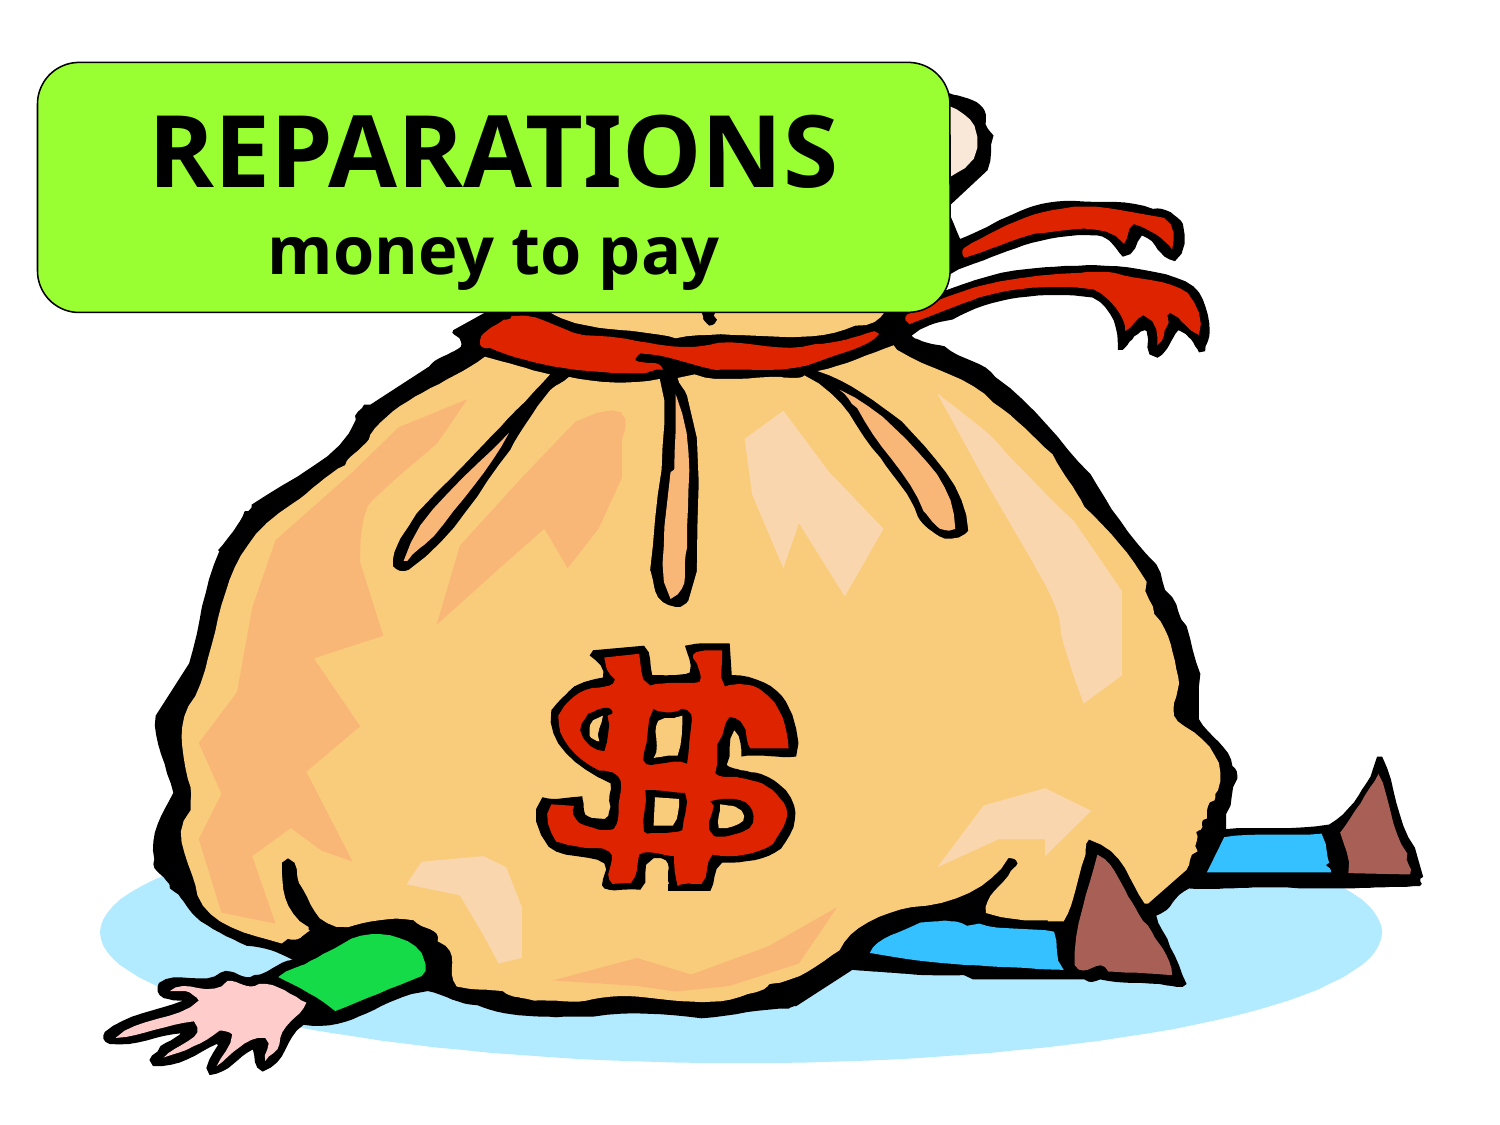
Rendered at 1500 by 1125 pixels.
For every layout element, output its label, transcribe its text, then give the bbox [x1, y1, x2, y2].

text_box REPARATIONS money to pay [37, 62, 951, 313]
picture [99, 75, 1426, 1075]
